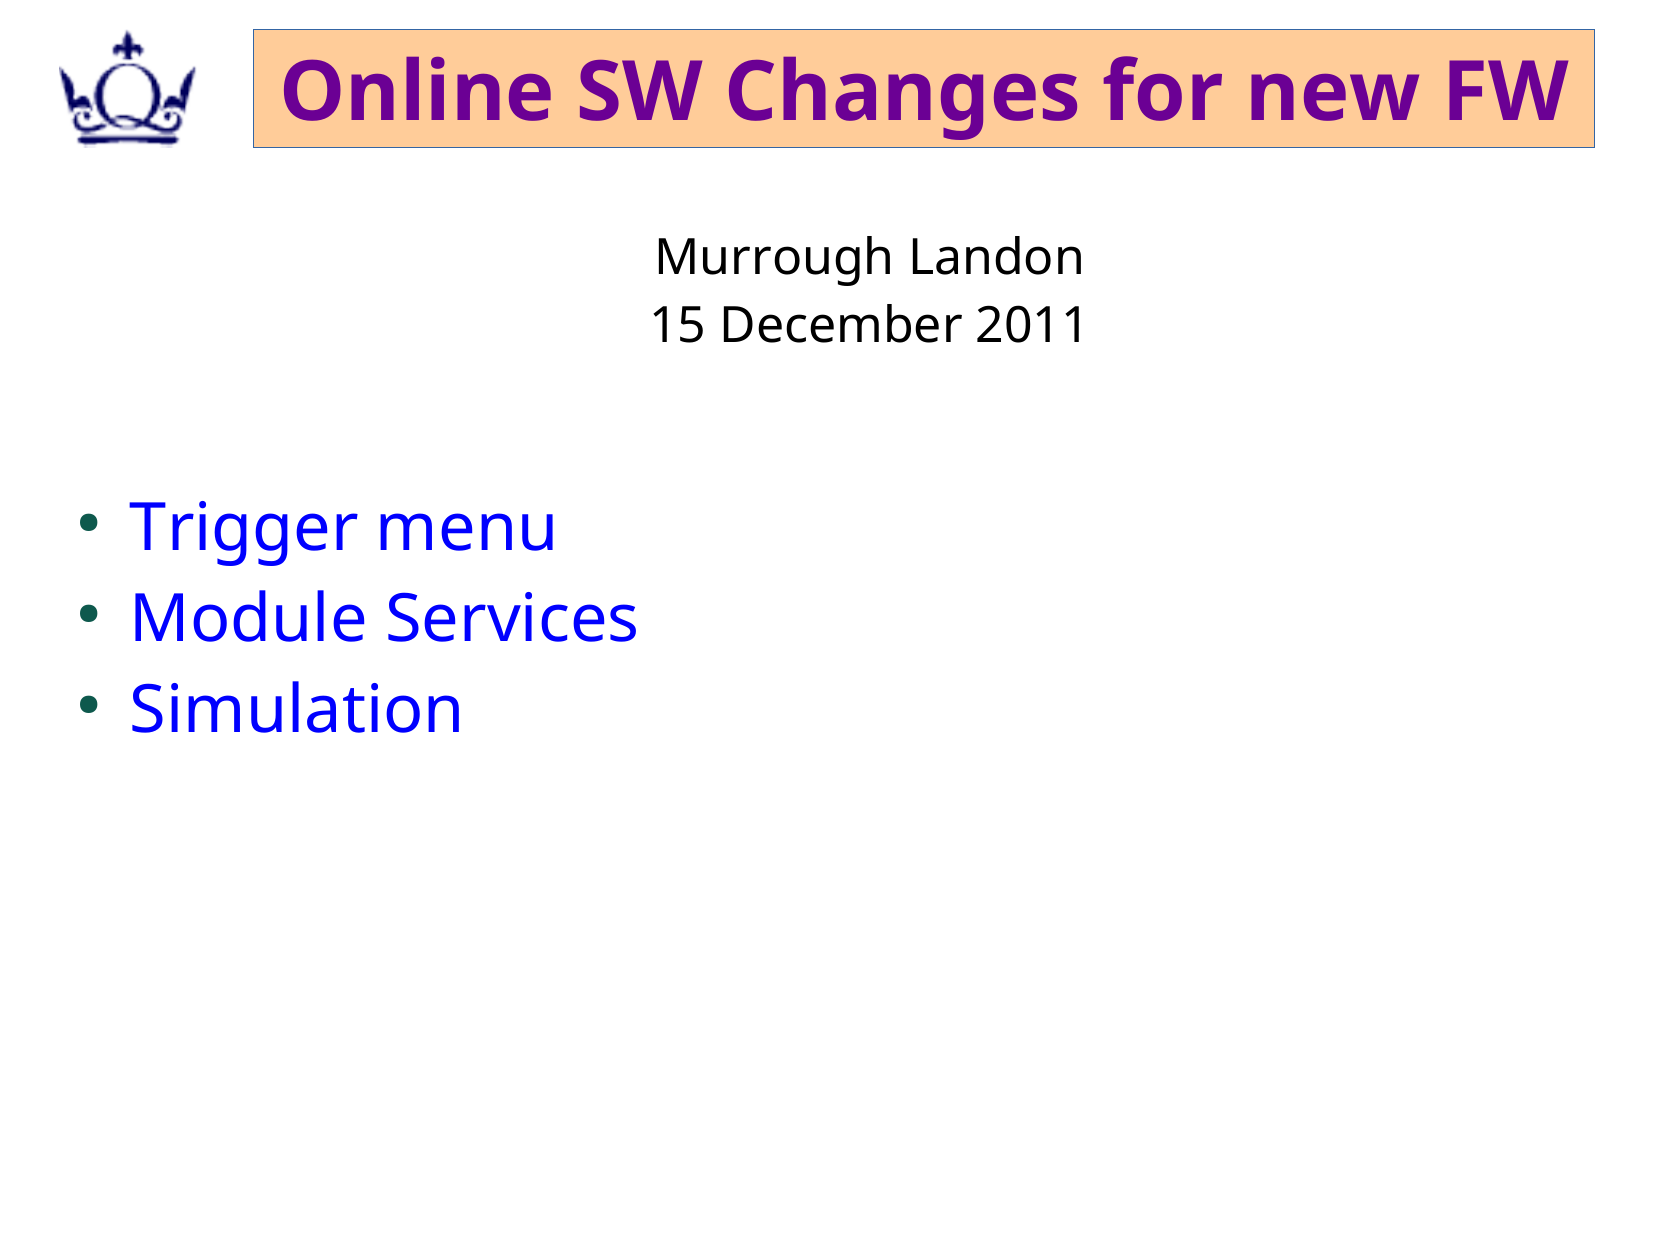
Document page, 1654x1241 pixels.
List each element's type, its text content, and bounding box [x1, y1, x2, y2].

picture [59, 29, 200, 148]
list Trigger menu Module Services Simulation [59, 479, 1595, 1127]
text_box Murrough Landon 15 December 2011 [367, 220, 1373, 360]
title Online SW Changes for new FW [253, 29, 1595, 148]
